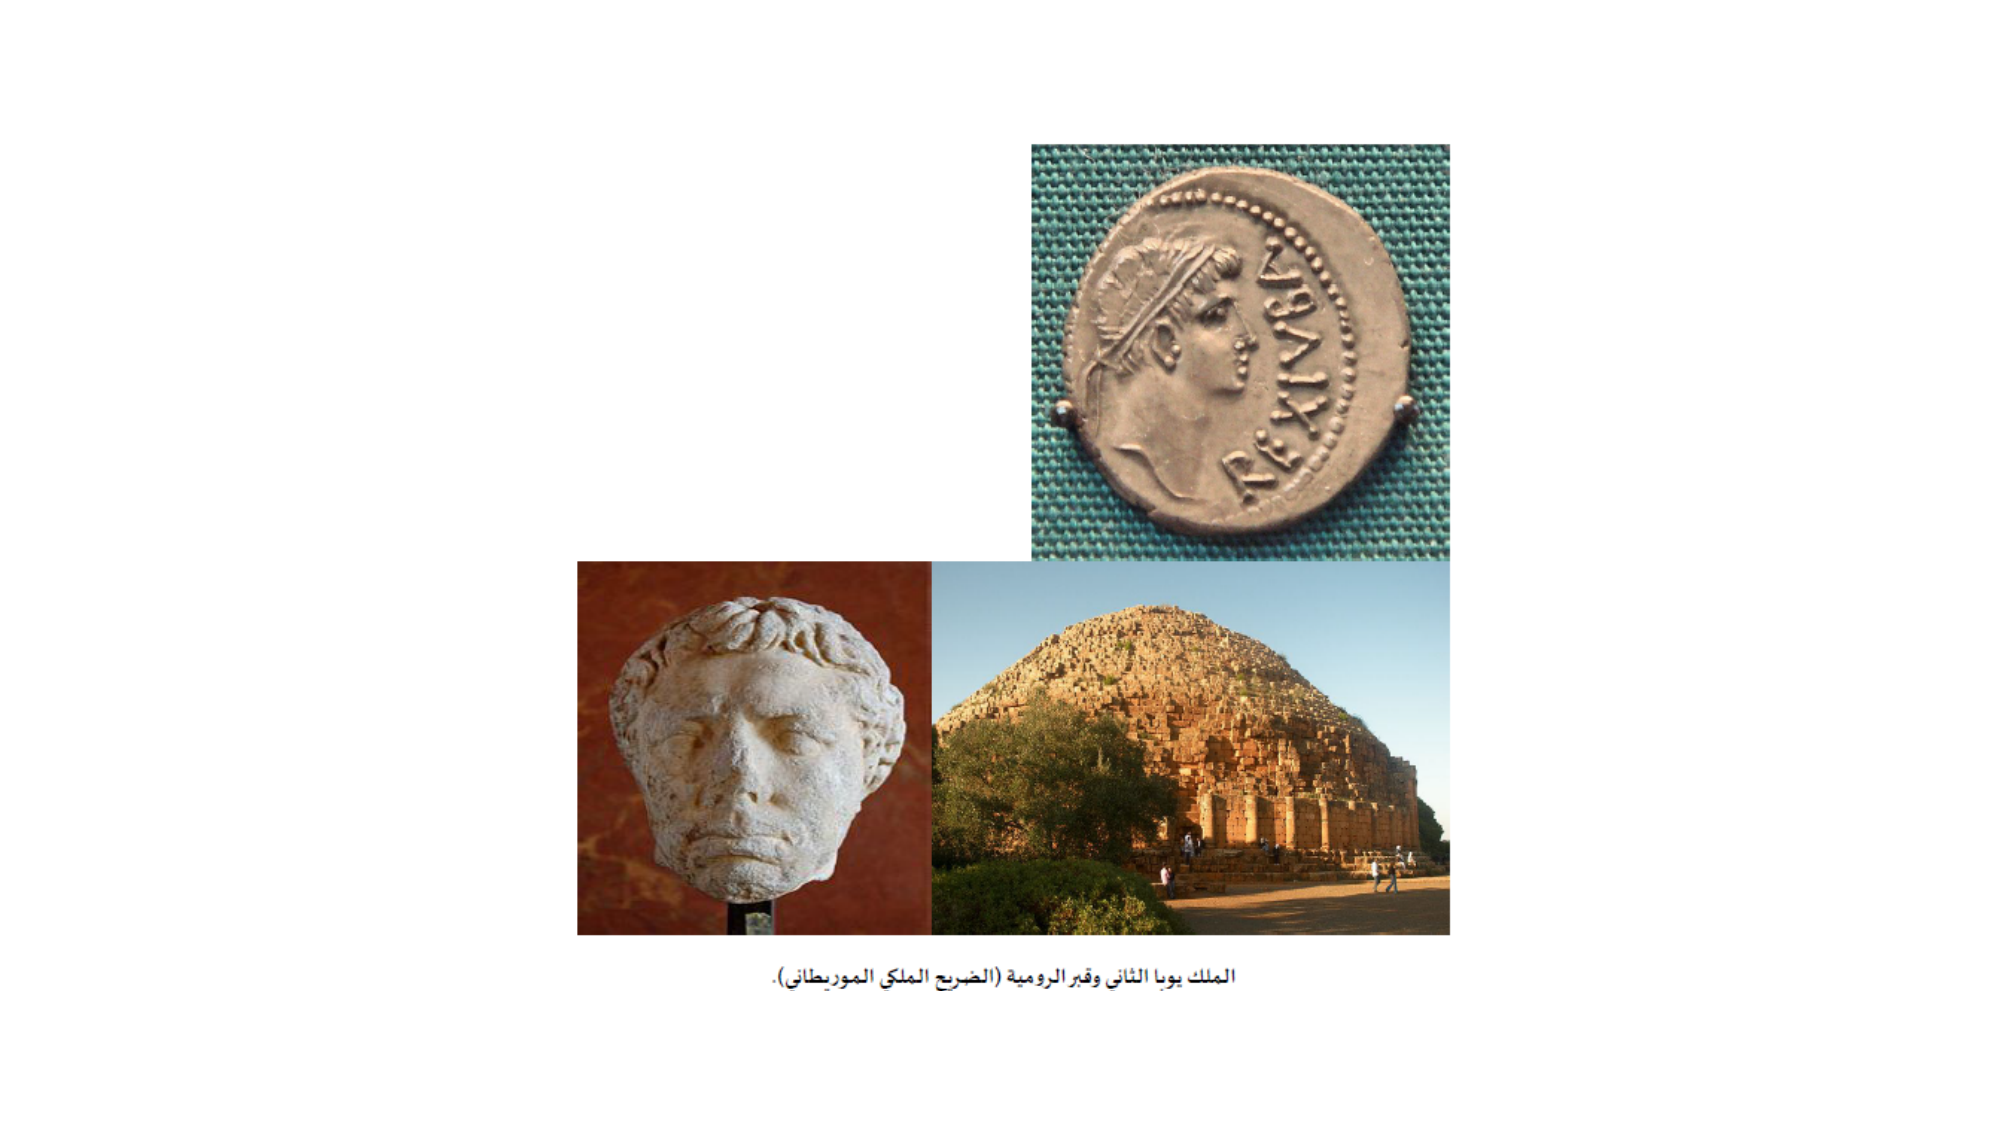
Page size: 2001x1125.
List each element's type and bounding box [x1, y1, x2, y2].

picture [518, 134, 1482, 991]
